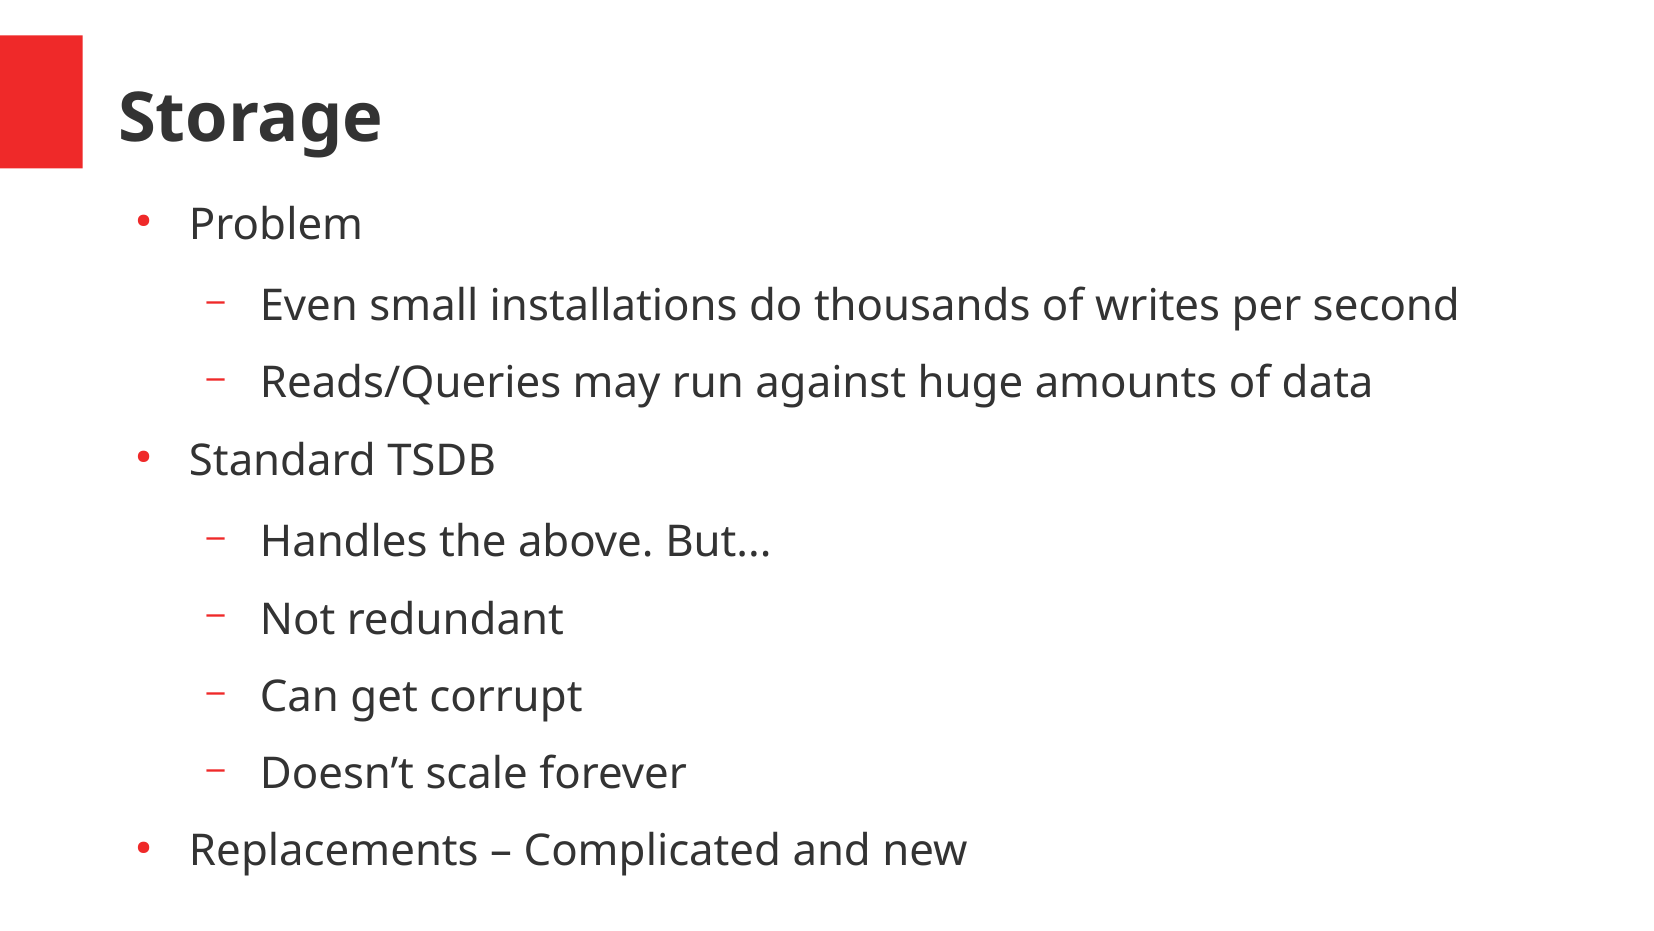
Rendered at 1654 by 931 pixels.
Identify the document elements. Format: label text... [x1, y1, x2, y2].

title Storage [118, 37, 1571, 193]
list Problem Even small installations do thousands of writes per second Reads/Queries may run against huge amounts of data Standard TSDB Handles the above. But... Not redundant Can get corrupt Doesn’t scale forever Replacements – Complicated and new [118, 192, 1536, 732]
